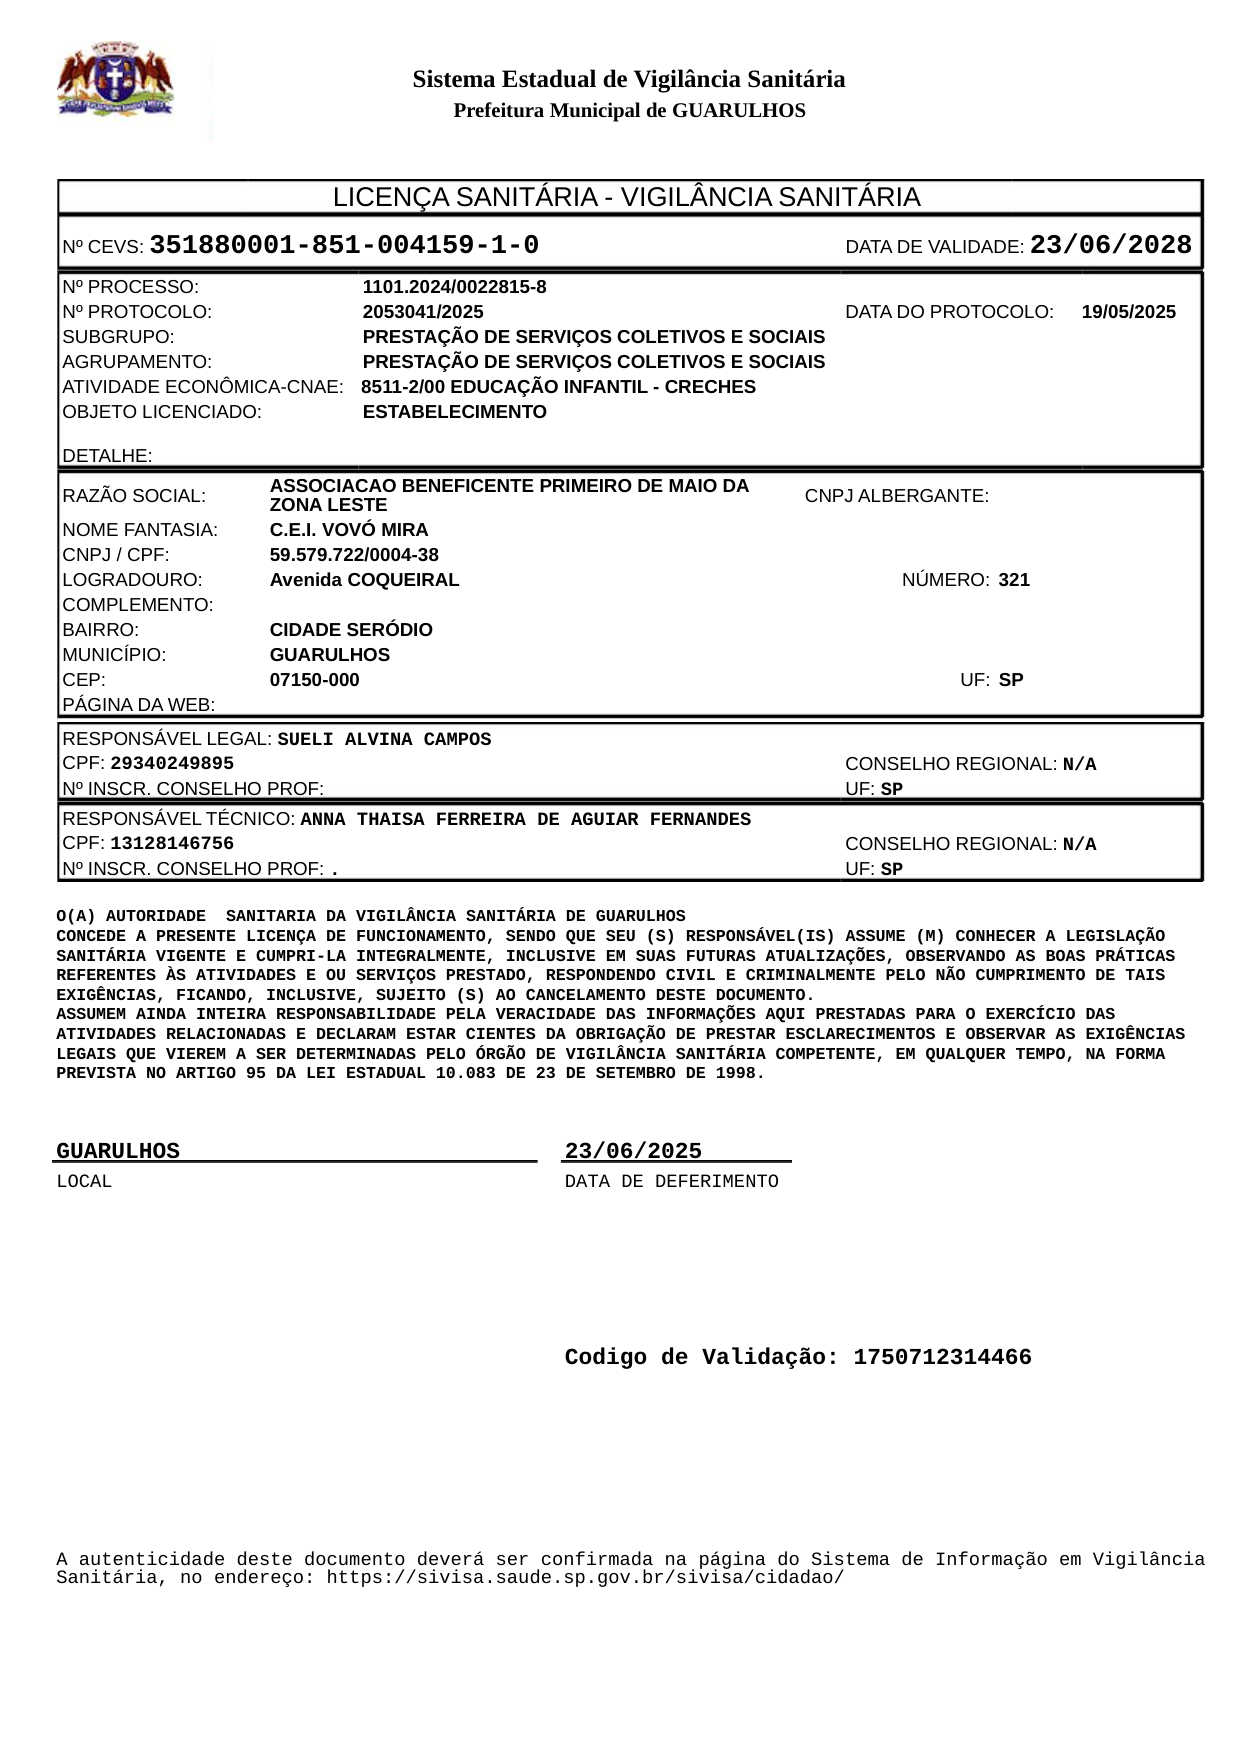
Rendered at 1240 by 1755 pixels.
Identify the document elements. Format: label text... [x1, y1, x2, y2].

text_box CONCEDE A PRESENTE LICENÇA DE FUNCIONAMENTO, SENDO QUE SEU (S) RESPONSÁVEL(IS) ASSUME (M) CONHECER A LEGISLAÇÃO SANITÁRIA VIGENTE E CUMPRI-LA INTEGRALMENTE, INCLUSIVE EM SUAS FUTURAS ATUALIZAÇÕES, OBSERVANDO AS BOAS PRÁTICAS REFERENTES ÀS ATIVIDADES E OU SERVIÇOS PRESTADO, RESPONDENDO CIVIL E CRIMINALMENTE PELO NÃO CUMPRIMENTO DE TAIS EXIGÊNCIAS, FICANDO, INCLUSIVE, SUJEITO (S) AO CANCELAMENTO DESTE DOCUMENTO. ASSUMEM AINDA INTEIRA RESPONSABILIDADE PELA VERACIDADE DAS INFORMAÇÕES AQUI PRESTADAS PARA O EXERCÍCIO DAS ATIVIDADES RELACIONADAS E DECLARAM ESTAR CIENTES DA OBRIGAÇÃO DE PRESTAR ESCLARECIMENTOS E OBSERVAR AS EXIGÊNCIAS LEGAIS QUE VIEREM A SER DETERMINADAS PELO ÓRGÃO DE VIGILÂNCIA SANITÁRIA COMPETENTE, EM QUALQUER TEMPO, NA FORMA PREVISTA NO ARTIGO 95 DA LEI ESTADUAL 10.083 DE 23 DE SETEMBRO DE 1998. [56, 926, 1212, 1083]
text_box Sistema Estadual de Vigilância Sanitária [412, 65, 873, 93]
text_box RESPONSÁVEL TÉCNICO: ANNA THAISA FERREIRA DE AGUIAR FERNANDES CPF: 13128146756 [62, 807, 778, 854]
text_box DATA DE DEFERIMENTO [564, 1169, 804, 1191]
text_box [57, 41, 214, 142]
text_box CNPJ ALBERGANTE: [805, 485, 1016, 507]
text_box [57, 179, 1205, 719]
text_box OBJETO LICENCIADO: [62, 401, 288, 423]
text_box DETALHE: [62, 445, 180, 467]
text_box Codigo de Validação: 1750712314466 [564, 1343, 1058, 1370]
text_box [57, 722, 1205, 882]
text_box DATA DO PROTOCOLO: 19/05/2025 [845, 301, 1206, 323]
text_box Nº CEVS: 351880001-851-004159-1-0 [62, 228, 565, 260]
text_box RESPONSÁVEL LEGAL: SUELI ALVINA CAMPOS CPF: 29340249895 [62, 727, 517, 774]
text_box ASSOCIACAO BENEFICENTE PRIMEIRO DE MAIO DA ZONA LESTE [269, 475, 775, 516]
text_box CONSELHO REGIONAL: N/A [845, 833, 1122, 855]
text_box Nº PROCESSO: Nº PROTOCOLO: SUBGRUPO: [62, 276, 238, 348]
text_box UF: SP [845, 858, 929, 880]
text_box LICENÇA SANITÁRIA - VIGILÂNCIA SANITÁRIA [332, 181, 953, 212]
text_box LOCAL [56, 1169, 138, 1191]
text_box AGRUPAMENTO: [62, 351, 240, 373]
text_box A autenticidade deste documento deverá ser confirmada na página do Sistema de Informação em Vigilância Sanitária, no endereço: https://sivisa.saude.sp.gov.br/sivisa/cidadao/ [56, 1547, 1229, 1588]
text_box MUNICÍPIO: CEP: [62, 644, 192, 691]
text_box ATIVIDADE ECONÔMICA-CNAE: 8511-2/00 EDUCAÇÃO INFANTIL - CRECHES [62, 376, 785, 398]
text_box GUARULHOS [56, 1136, 205, 1163]
text_box Nº INSCR. CONSELHO PROF: . [62, 858, 366, 880]
text_box C.E.I. VOVÓ MIRA 59.579.722/0004-38 Avenida COQUEIRAL [269, 519, 486, 591]
text_box RAZÃO SOCIAL: [62, 485, 232, 507]
text_box DATA DE VALIDADE: 23/06/2028 [845, 228, 1223, 260]
text_box 1101.2024/0022815-8 2053041/2025 PRESTAÇÃO DE SERVIÇOS COLETIVOS E SOCIAIS PRESTAÇÃO DE SERVIÇOS COLETIVOS E SOCIAIS [362, 276, 853, 373]
text_box UF: SP [960, 669, 1049, 691]
text_box Nº INSCR. CONSELHO PROF: [62, 777, 350, 799]
text_box CIDADE SERÓDIO GUARULHOS 07150-000 [269, 619, 459, 691]
text_box ESTABELECIMENTO [363, 401, 575, 423]
text_box PÁGINA DA WEB: [62, 694, 243, 716]
text_box NÚMERO: 321 [902, 569, 1056, 591]
text_box UF: SP [845, 777, 929, 800]
text_box 23/06/2025 [564, 1136, 728, 1163]
text_box CONSELHO REGIONAL: N/A [845, 752, 1122, 775]
text_box O(A) AUTORIDADE SANITARIA DA VIGILÂNCIA SANITÁRIA DE GUARULHOS [56, 906, 712, 926]
text_box Prefeitura Municipal de GUARULHOS [453, 98, 833, 122]
text_box NOME FANTASIA: CNPJ / CPF: LOGRADOURO: COMPLEMENTO: BAIRRO: [62, 519, 246, 641]
